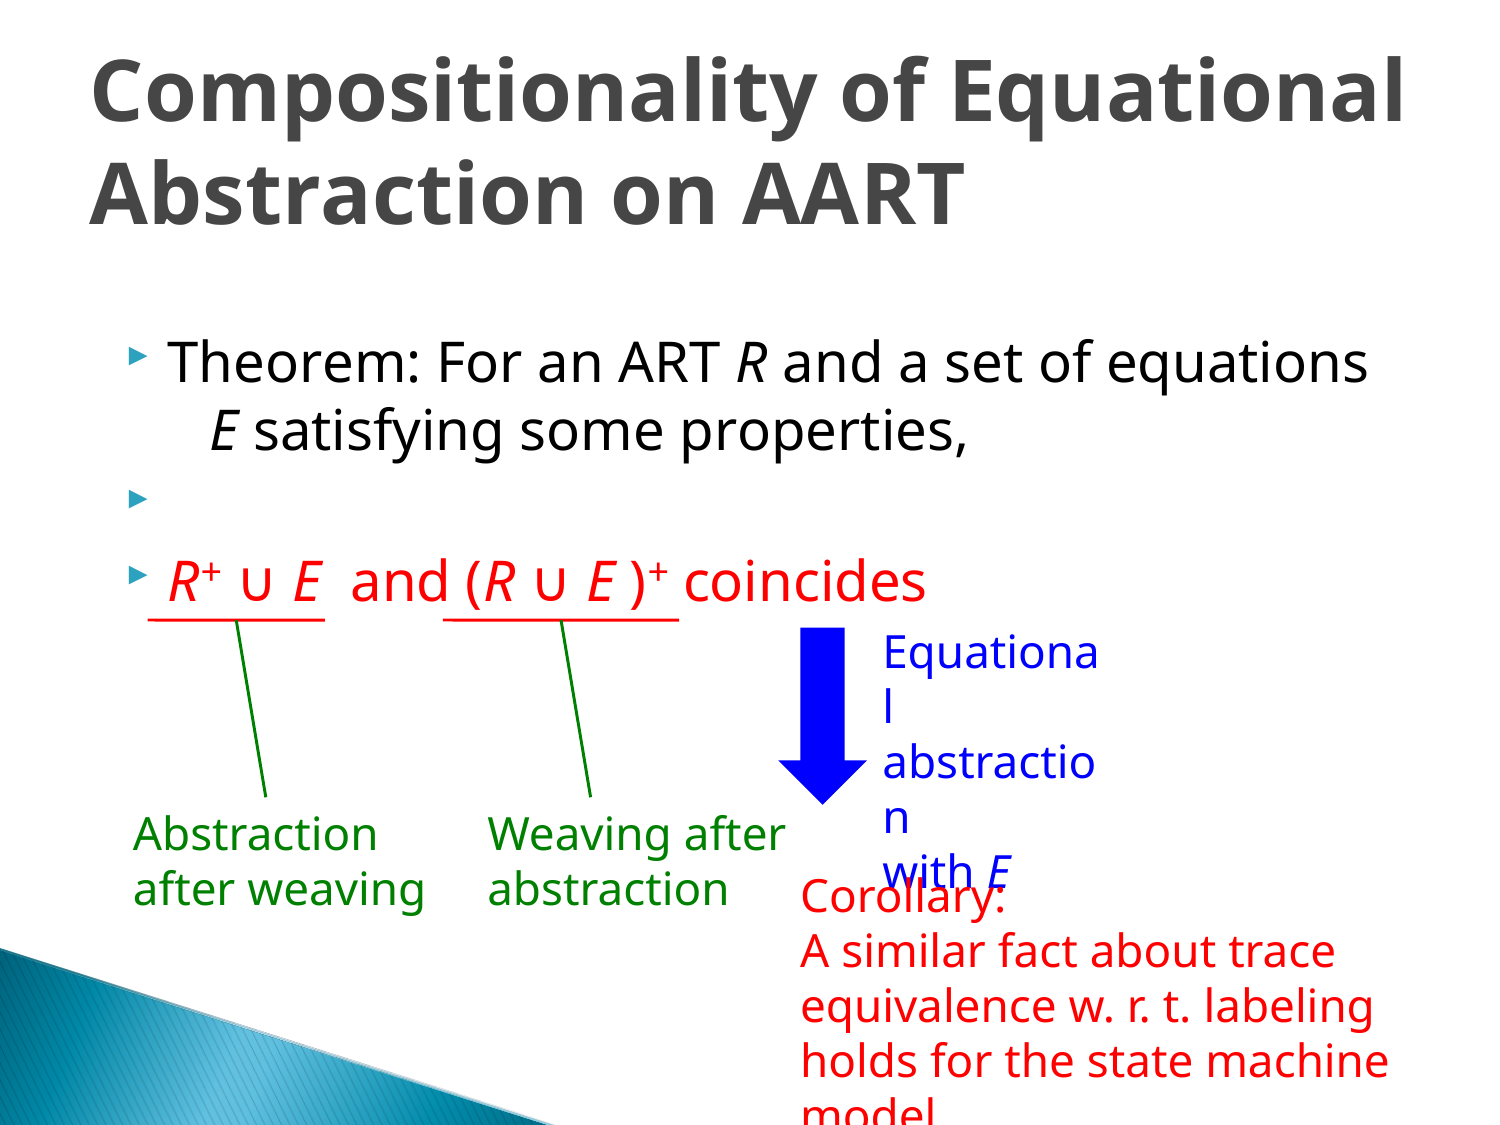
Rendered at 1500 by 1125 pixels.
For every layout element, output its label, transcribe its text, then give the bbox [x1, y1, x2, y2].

text_box Weaving after abstraction [472, 797, 827, 923]
title Compositionality of Equational Abstraction on AART [75, 28, 1426, 242]
list Theorem: For an ART R and a set of equations E satisfying some properties, R+ ∪ E and (R ∪ E )+ coincides [75, 242, 1426, 987]
text_box [778, 627, 867, 801]
text_box Equational abstraction with E [867, 615, 1122, 796]
text_box Corollary: A similar fact about trace equivalence w. r. t. labeling holds for the state machine model [785, 859, 1495, 1095]
text_box Abstraction after weaving [118, 797, 472, 923]
